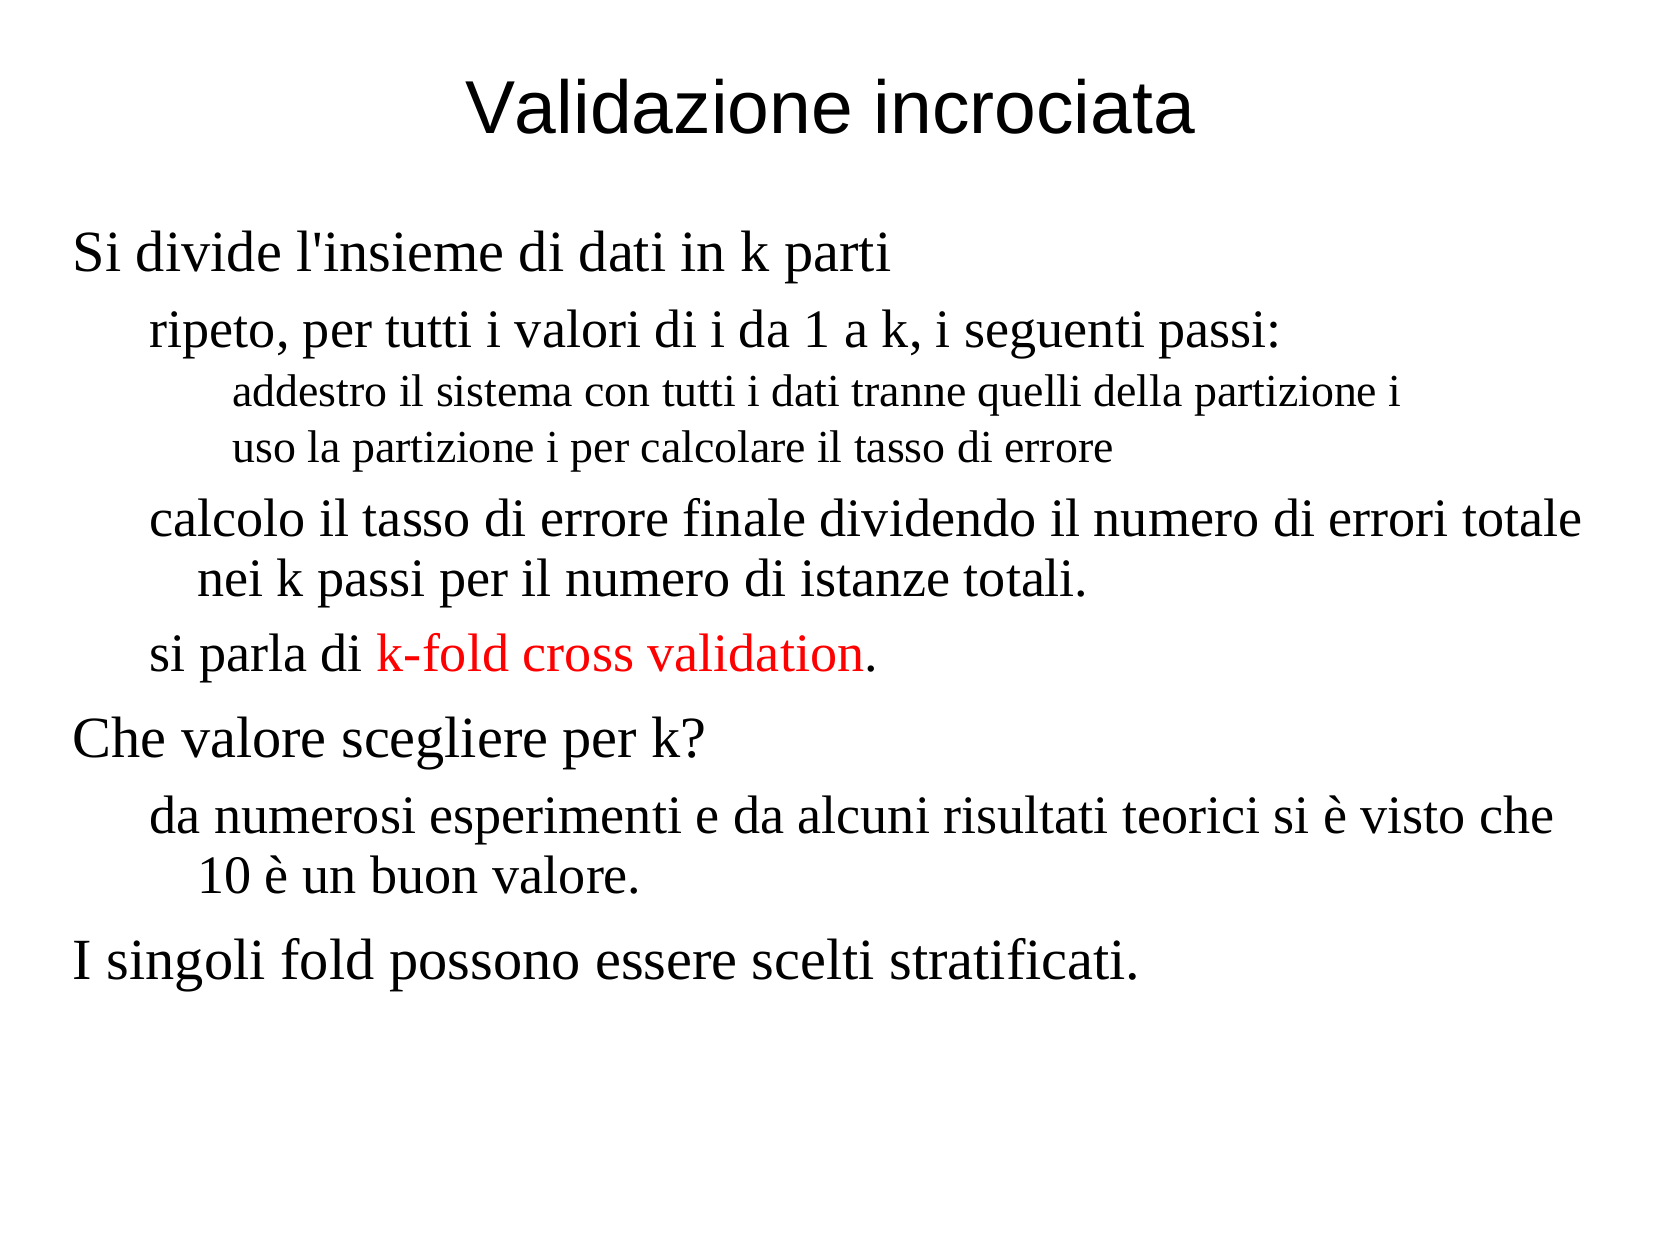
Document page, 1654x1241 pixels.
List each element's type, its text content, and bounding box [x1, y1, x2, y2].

title Validazione incrociata [52, 42, 1608, 173]
list Si divide l'insieme di dati in k parti ripeto, per tutti i valori di i da 1 a k, i seguenti passi: addestro il sistema con tutti i dati tranne quelli della partizione i uso la partizione i per calcolare il tasso di errore calcolo il tasso di errore finale dividendo il numero di errori totale nei k passi per il numero di istanze totali. si parla di k-fold cross validation. Che valore scegliere per k? da numerosi esperimenti e da alcuni risultati teorici si è visto che 10 è un buon valore. I singoli fold possono essere scelti stratificati. [55, 219, 1605, 1179]
